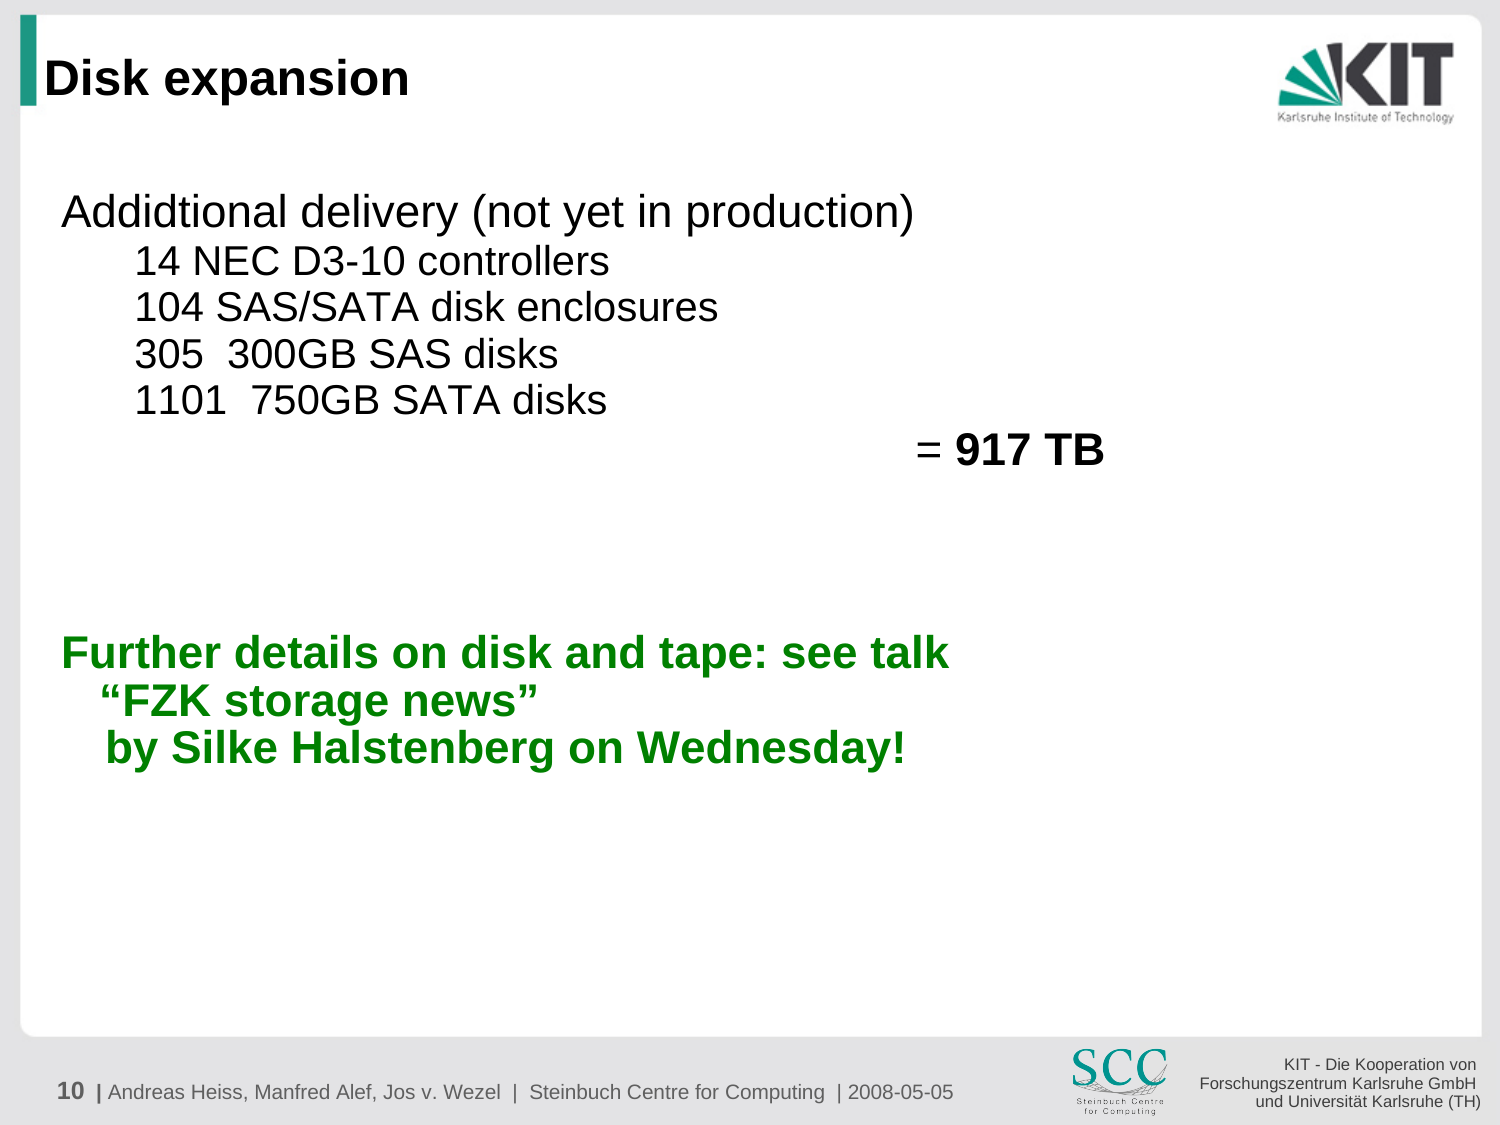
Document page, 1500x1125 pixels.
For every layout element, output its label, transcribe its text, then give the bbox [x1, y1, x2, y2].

title Disk expansion [43, 47, 1240, 169]
text_box Addidtional delivery (not yet in production) 14 NEC D3-10 controllers 104 SAS/SATA disk enclosures 305 300GB SAS disks 1101 750GB SATA disks = 917 TB Further details on disk and tape: see talk “FZK storage news” by Silke Halstenberg on Wednesday! [46, 179, 1359, 781]
picture [0, 0, 1500, 1125]
